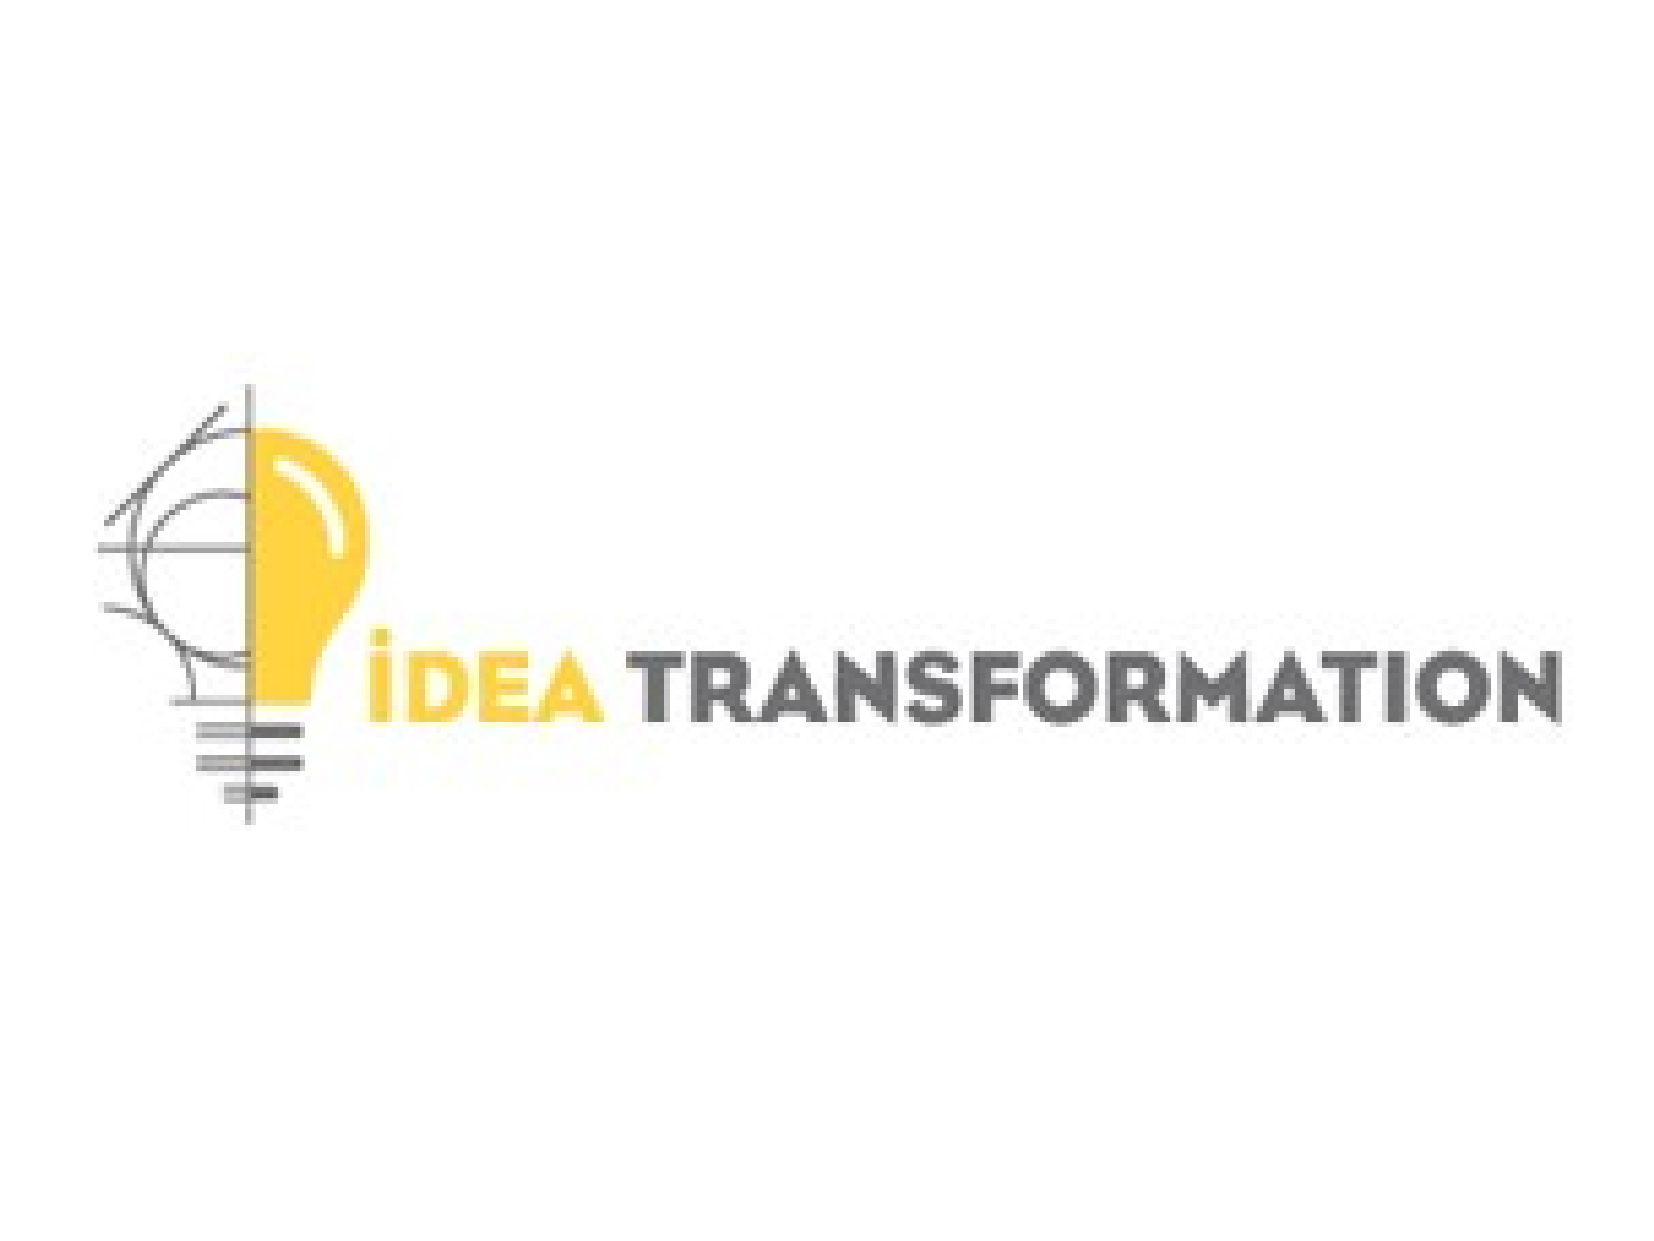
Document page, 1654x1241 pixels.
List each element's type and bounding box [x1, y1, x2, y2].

picture [50, 265, 1595, 973]
